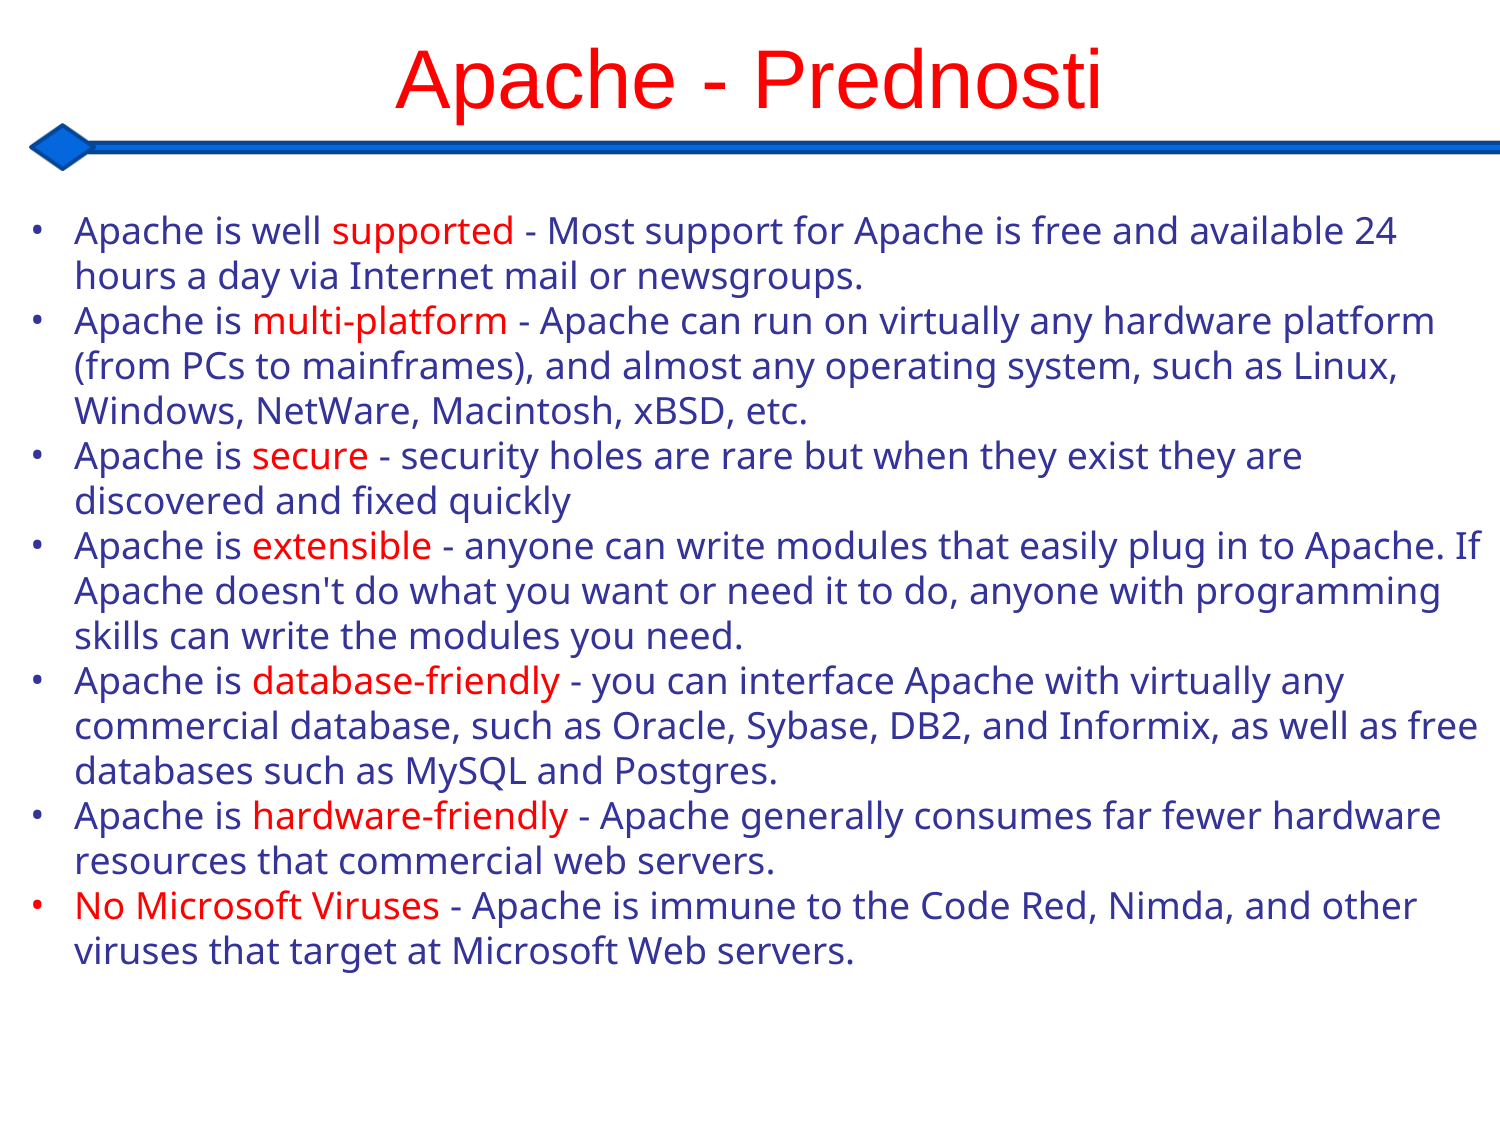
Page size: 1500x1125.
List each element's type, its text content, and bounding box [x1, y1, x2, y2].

picture [28, 122, 1500, 172]
text_box Apache is well supported - Most support for Apache is free and available 24 hours a day via Internet mail or newsgroups. Apache is multi-platform - Apache can run on virtually any hardware platform (from PCs to mainframes), and almost any operating system, such as Linux, Windows, NetWare, Macintosh, xBSD, etc. Apache is secure - security holes are rare but when they exist they are discovered and fixed quickly Apache is extensible - anyone can write modules that easily plug in to Apache. If Apache doesn't do what you want or need it to do, anyone with programming skills can write the modules you need. Apache is database-friendly - you can interface Apache with virtually any commercial database, such as Oracle, Sybase, DB2, and Informix, as well as free databases such as MySQL and Postgres. Apache is hardware-friendly - Apache generally consumes far fewer hardware resources that commercial web servers. No Microsoft Viruses - Apache is immune to the Code Red, Nimda, and other viruses that target at Microsoft Web servers. [0, 199, 1500, 980]
title Apache - Prednosti [75, 17, 1426, 133]
